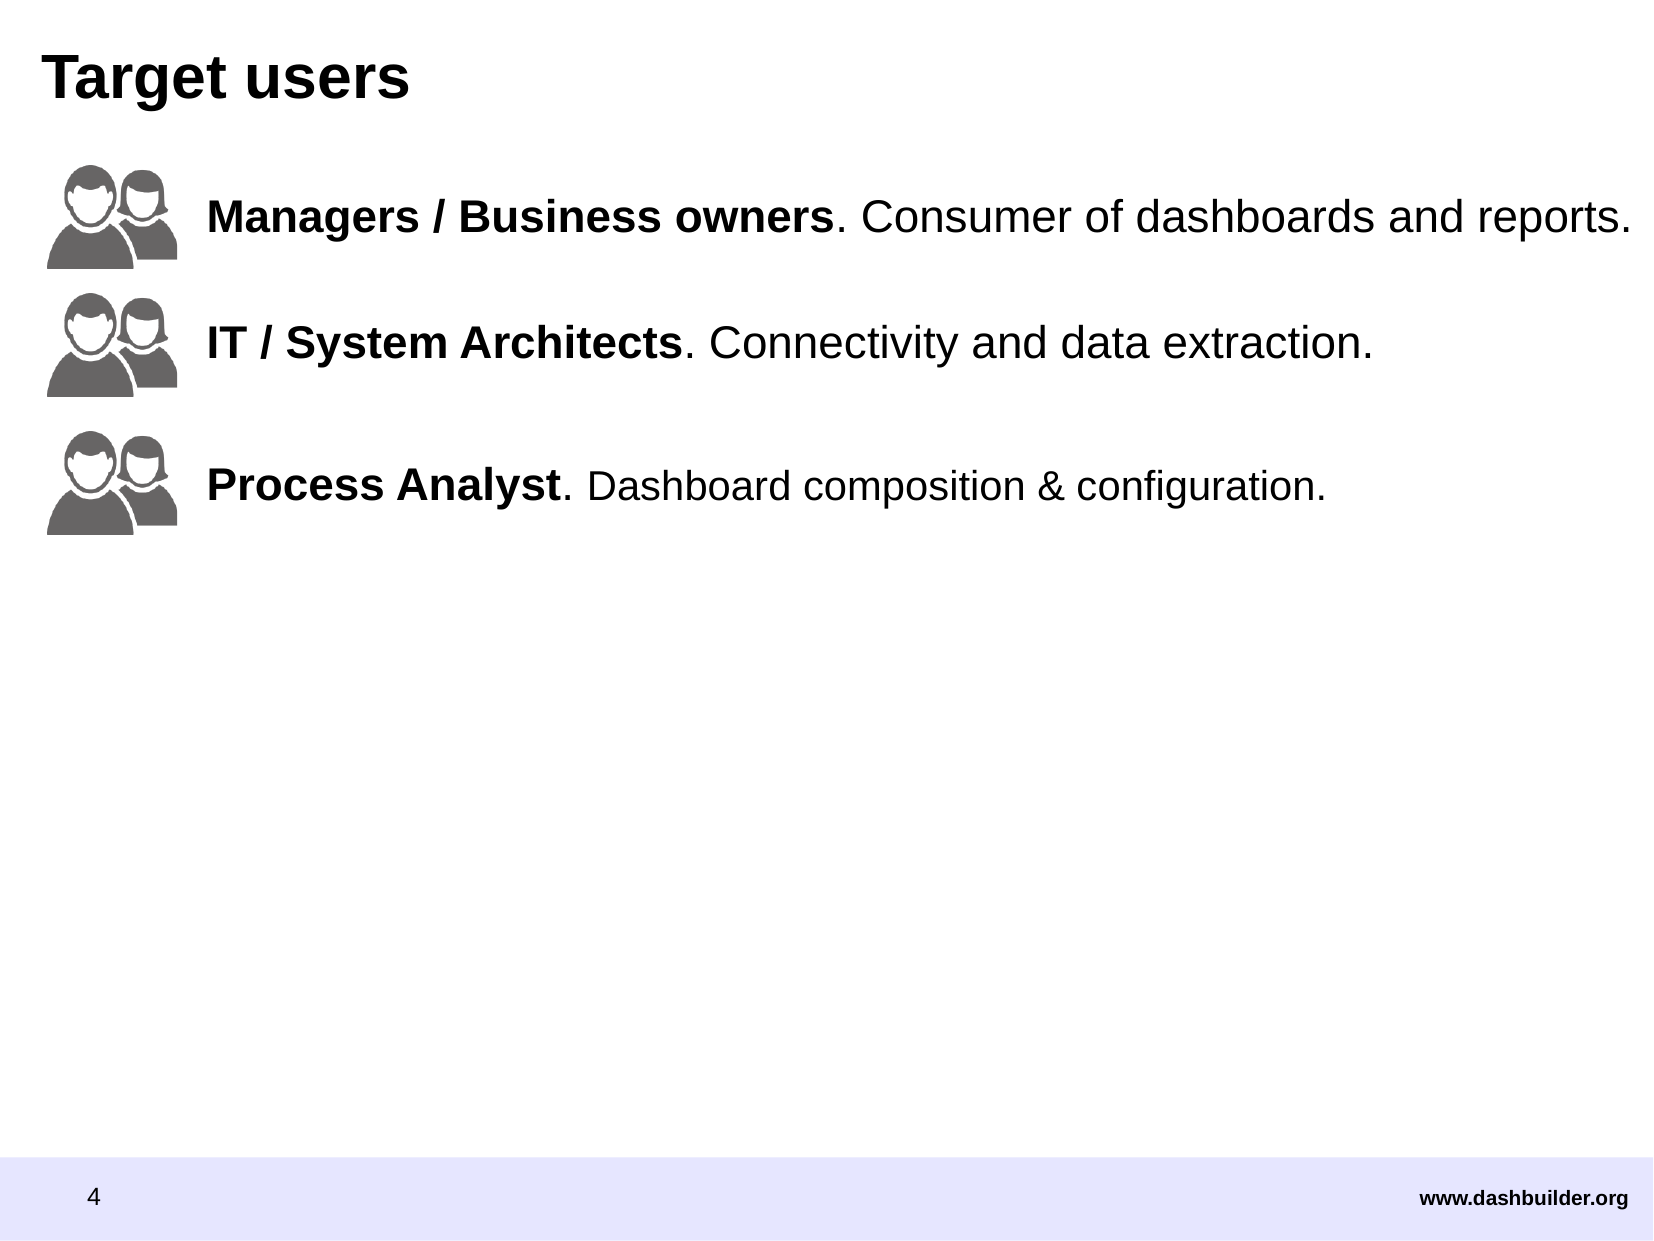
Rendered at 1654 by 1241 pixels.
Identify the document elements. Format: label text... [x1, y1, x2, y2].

title Process Analyst. Dashboard composition & configuration. [206, 458, 1642, 562]
title IT / System Architects. Connectivity and data extraction. [206, 316, 1642, 420]
title Target users [41, 17, 1612, 136]
picture [47, 431, 178, 535]
title Managers / Business owners. Consumer of dashboards and reports. [206, 190, 1642, 294]
picture [47, 165, 178, 269]
picture [47, 293, 178, 397]
